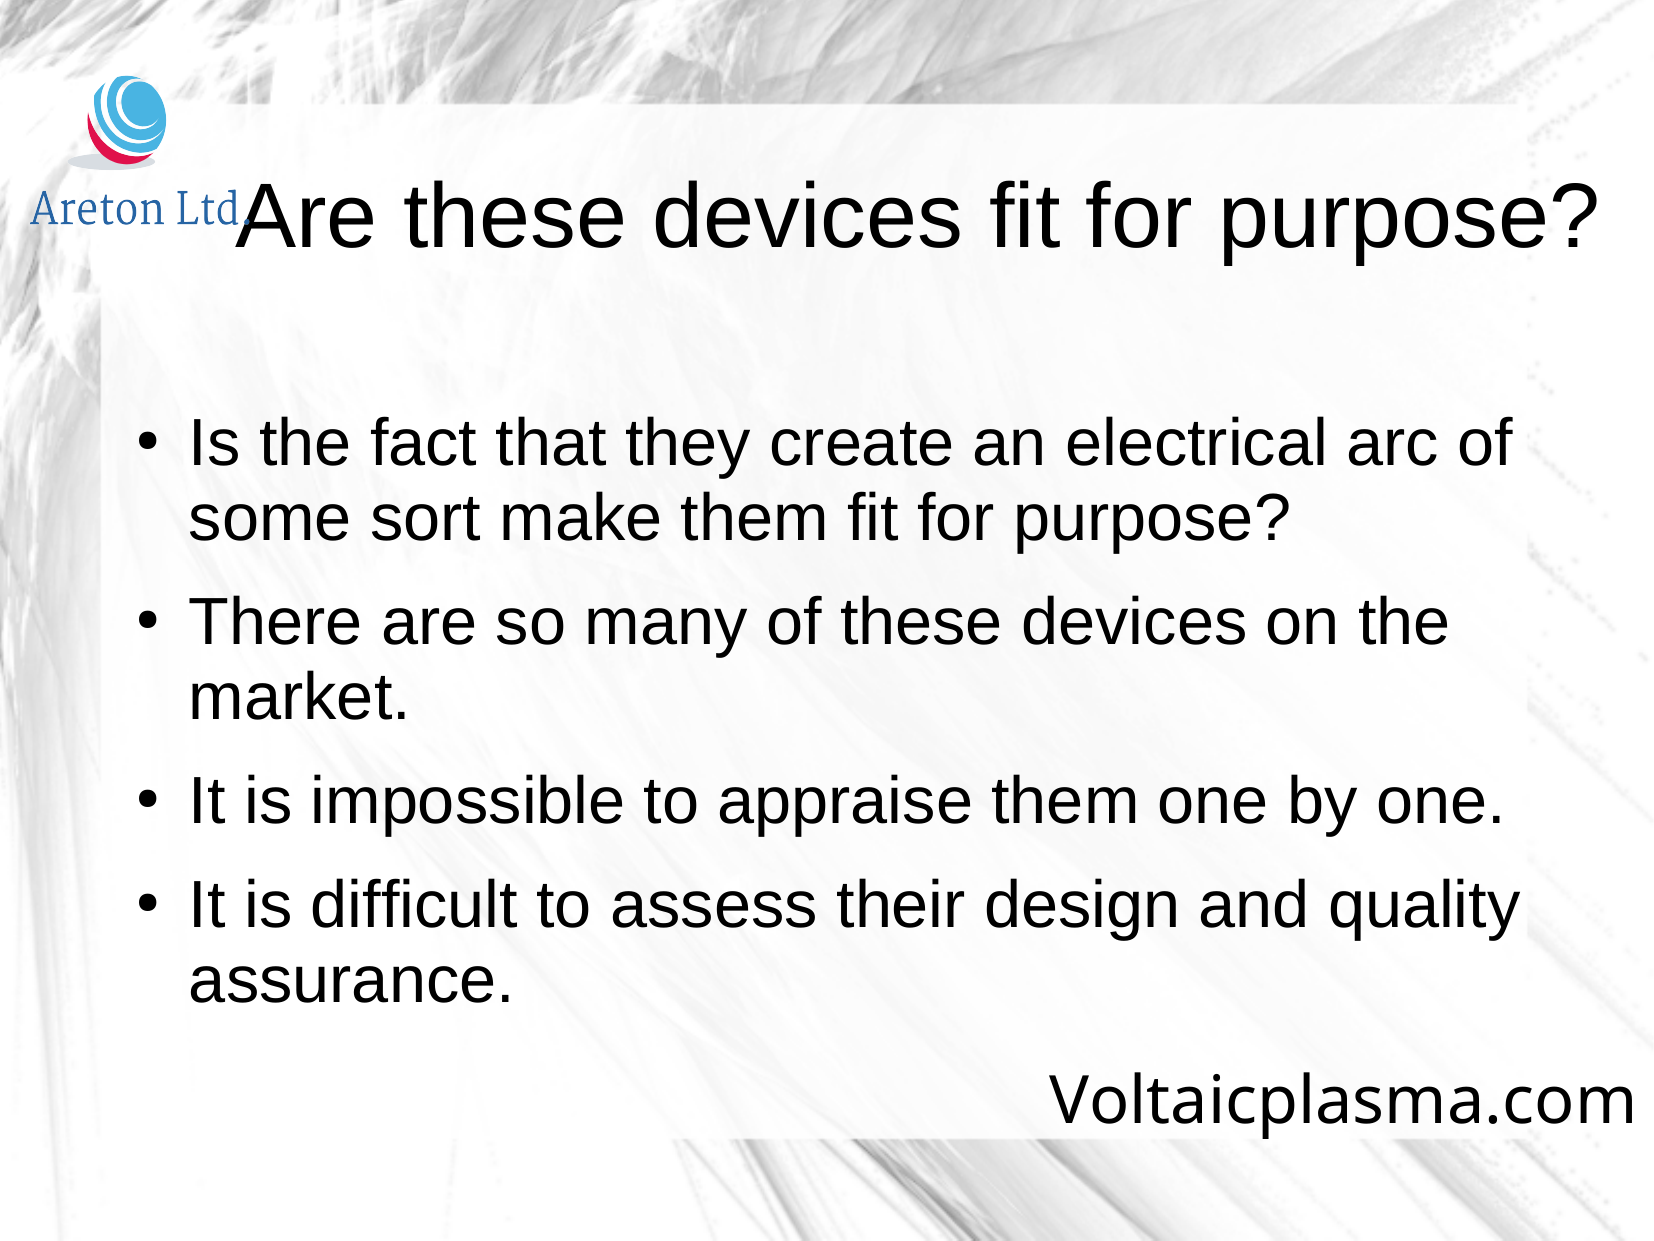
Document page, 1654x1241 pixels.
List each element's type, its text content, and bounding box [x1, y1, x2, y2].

text_box Voltaicplasma.com [617, 784, 1654, 1241]
title Are these devices fit for purpose? [316, 132, 1613, 301]
list Is the fact that they create an electrical arc of some sort make them fit for purpose? There are so many of these devices on the market. It is impossible to appraise them one by one. It is difficult to assess their design and quality assurance. [118, 405, 1571, 1031]
picture [0, 0, 1654, 1241]
